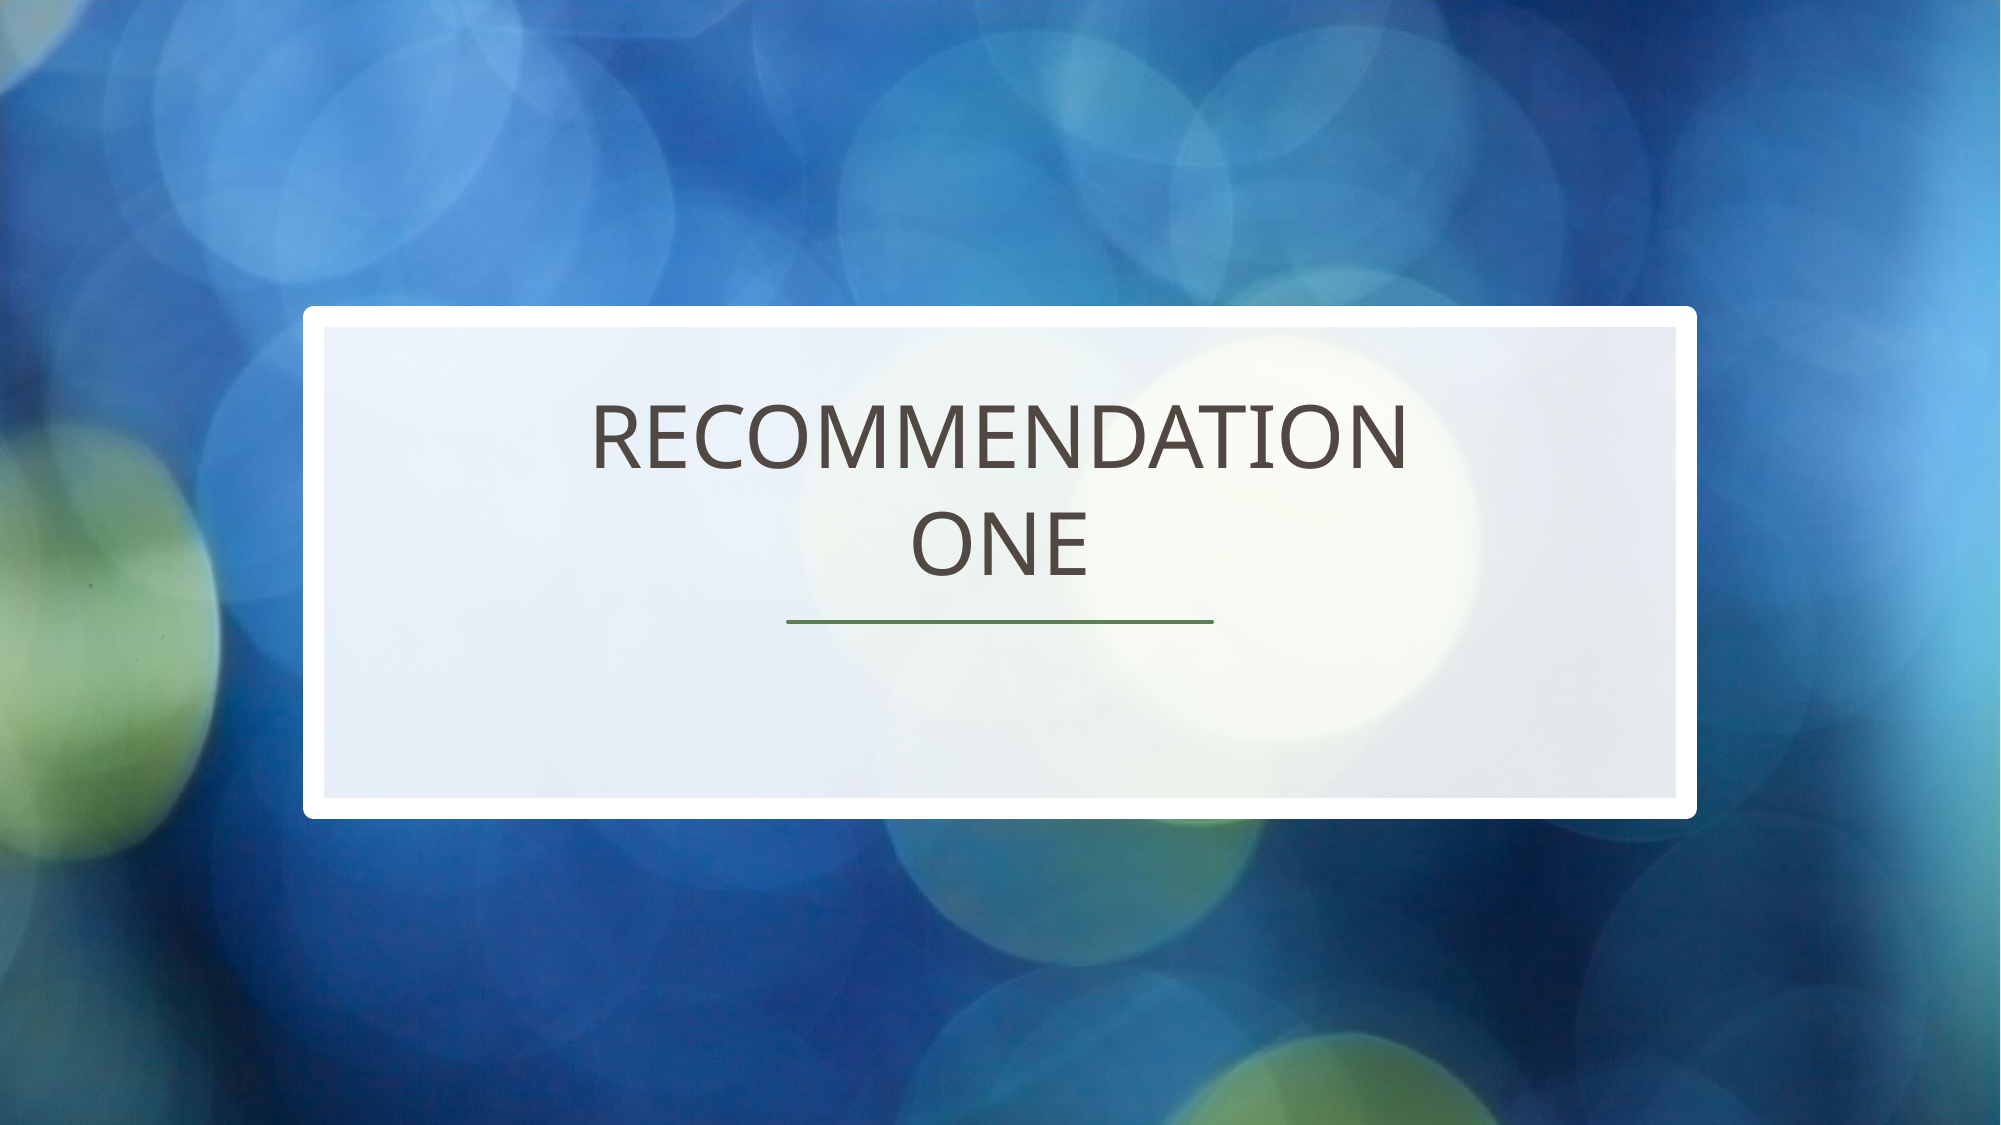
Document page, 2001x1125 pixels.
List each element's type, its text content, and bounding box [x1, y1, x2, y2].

picture [0, 0, 2000, 1125]
text_box [314, 316, 1686, 808]
text_box RECOMMENDATION ONE [388, 367, 1612, 602]
